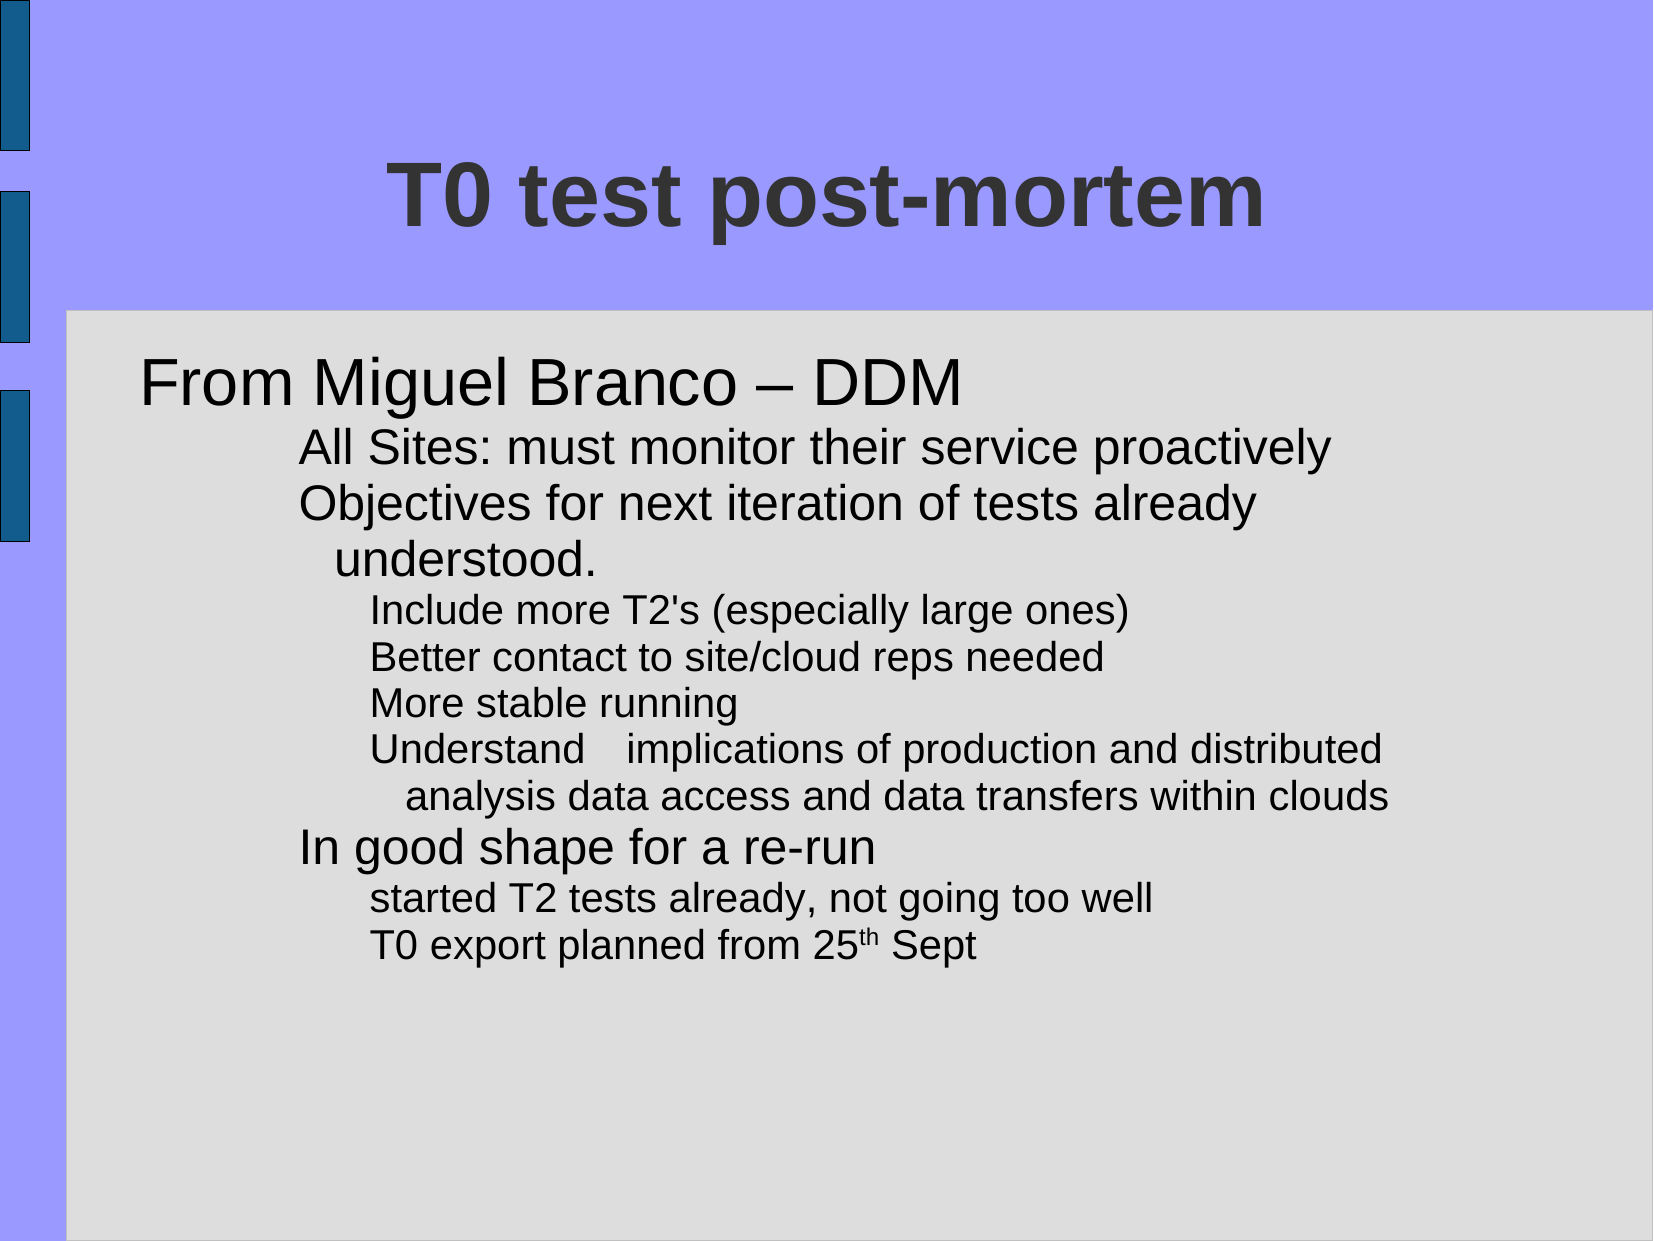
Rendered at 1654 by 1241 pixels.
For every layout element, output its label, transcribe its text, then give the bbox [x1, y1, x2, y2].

list From Miguel Branco – DDM All Sites: must monitor their service proactively Objectives for next iteration of tests already understood. Include more T2's (especially large ones) Better contact to site/cloud reps needed More stable running Understand implications of production and distributed analysis data access and data transfers within clouds In good shape for a re-run started T2 tests already, not going too well T0 export planned from 25th Sept [121, 344, 1534, 1127]
title T0 test post-mortem [121, 91, 1534, 299]
